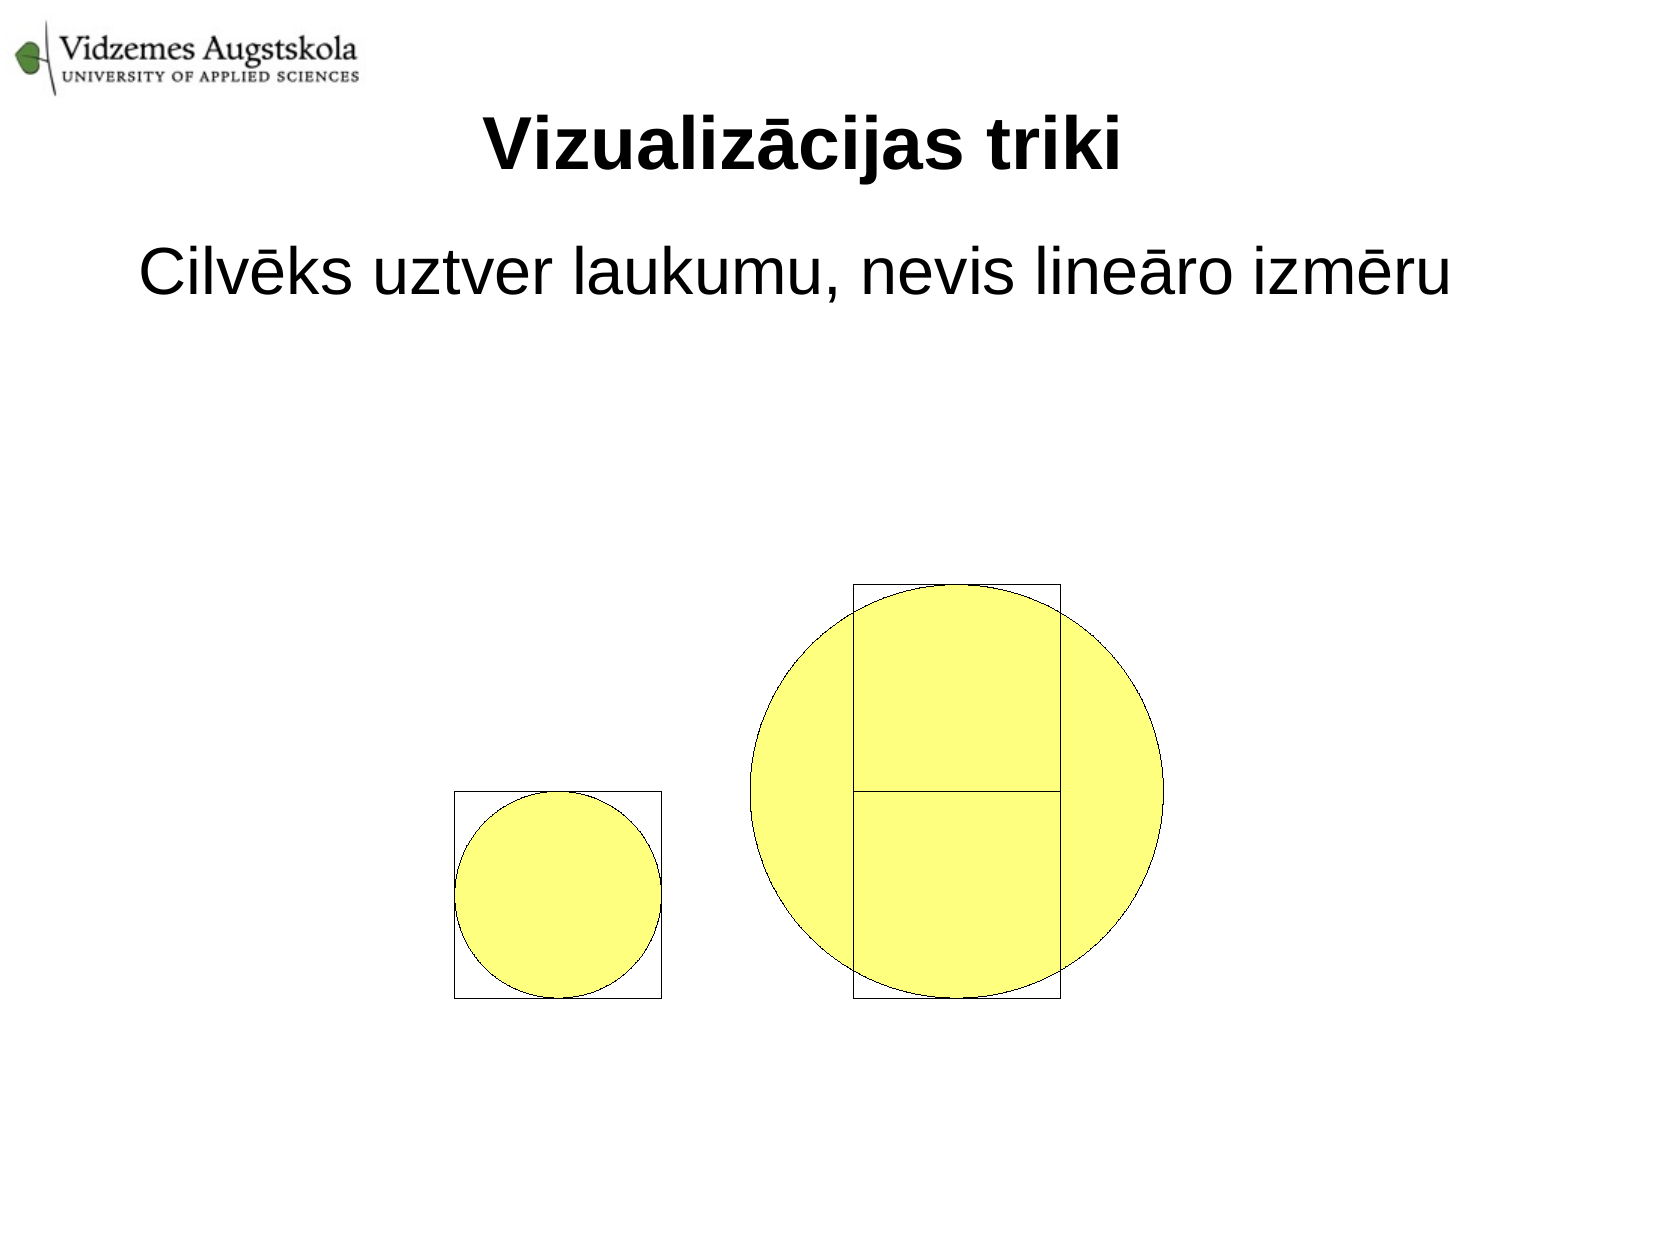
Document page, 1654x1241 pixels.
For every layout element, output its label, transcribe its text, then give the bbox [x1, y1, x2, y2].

list Cilvēks uztver laukumu, nevis lineāro izmēru [82, 236, 1569, 1107]
picture [5, 2, 368, 113]
text_box [854, 585, 1060, 791]
text_box [1061, 612, 1164, 970]
text_box [455, 792, 661, 998]
title Vizualizācijas triki [94, 103, 1512, 188]
text_box [854, 792, 1060, 998]
text_box [750, 612, 853, 971]
